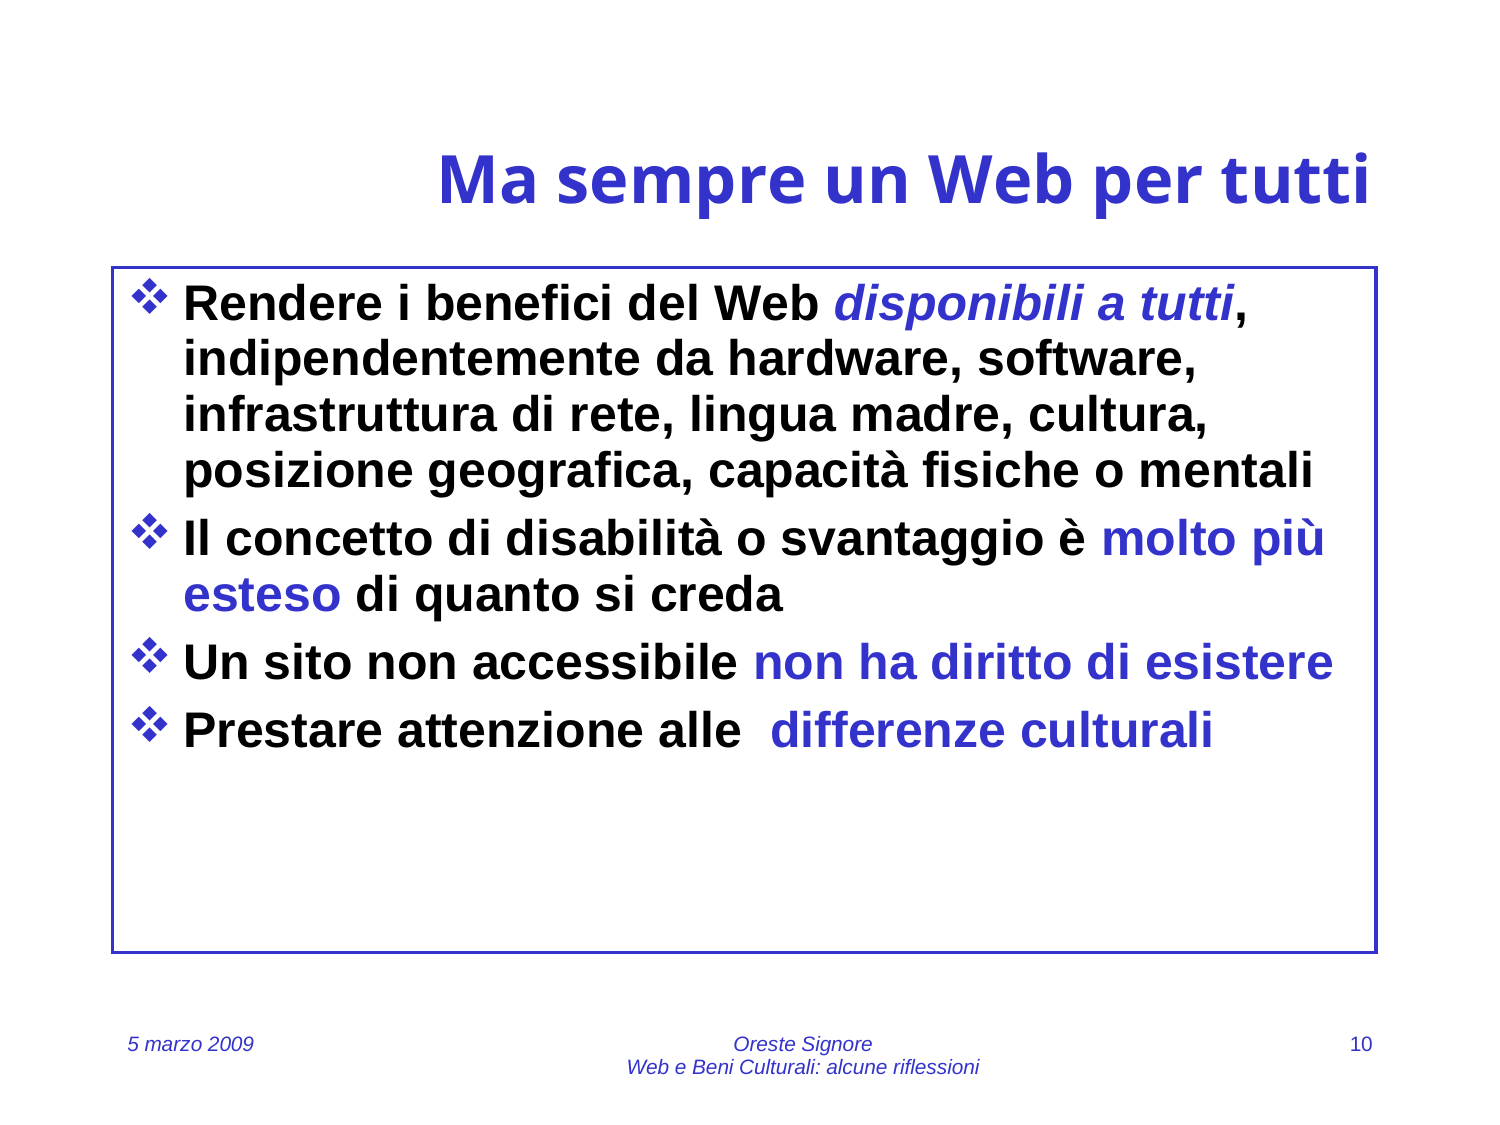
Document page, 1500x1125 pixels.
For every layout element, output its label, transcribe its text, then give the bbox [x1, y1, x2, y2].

list Rendere i benefici del Web disponibili a tutti, indipendentemente da hardware, software, infrastruttura di rete, lingua madre, cultura, posizione geografica, capacità fisiche o mentali Il concetto di disabilità o svantaggio è molto più esteso di quanto si creda Un sito non accessibile non ha diritto di esistere Prestare attenzione alle differenze culturali [112, 267, 1377, 953]
title Ma sempre un Web per tutti [112, 99, 1388, 256]
